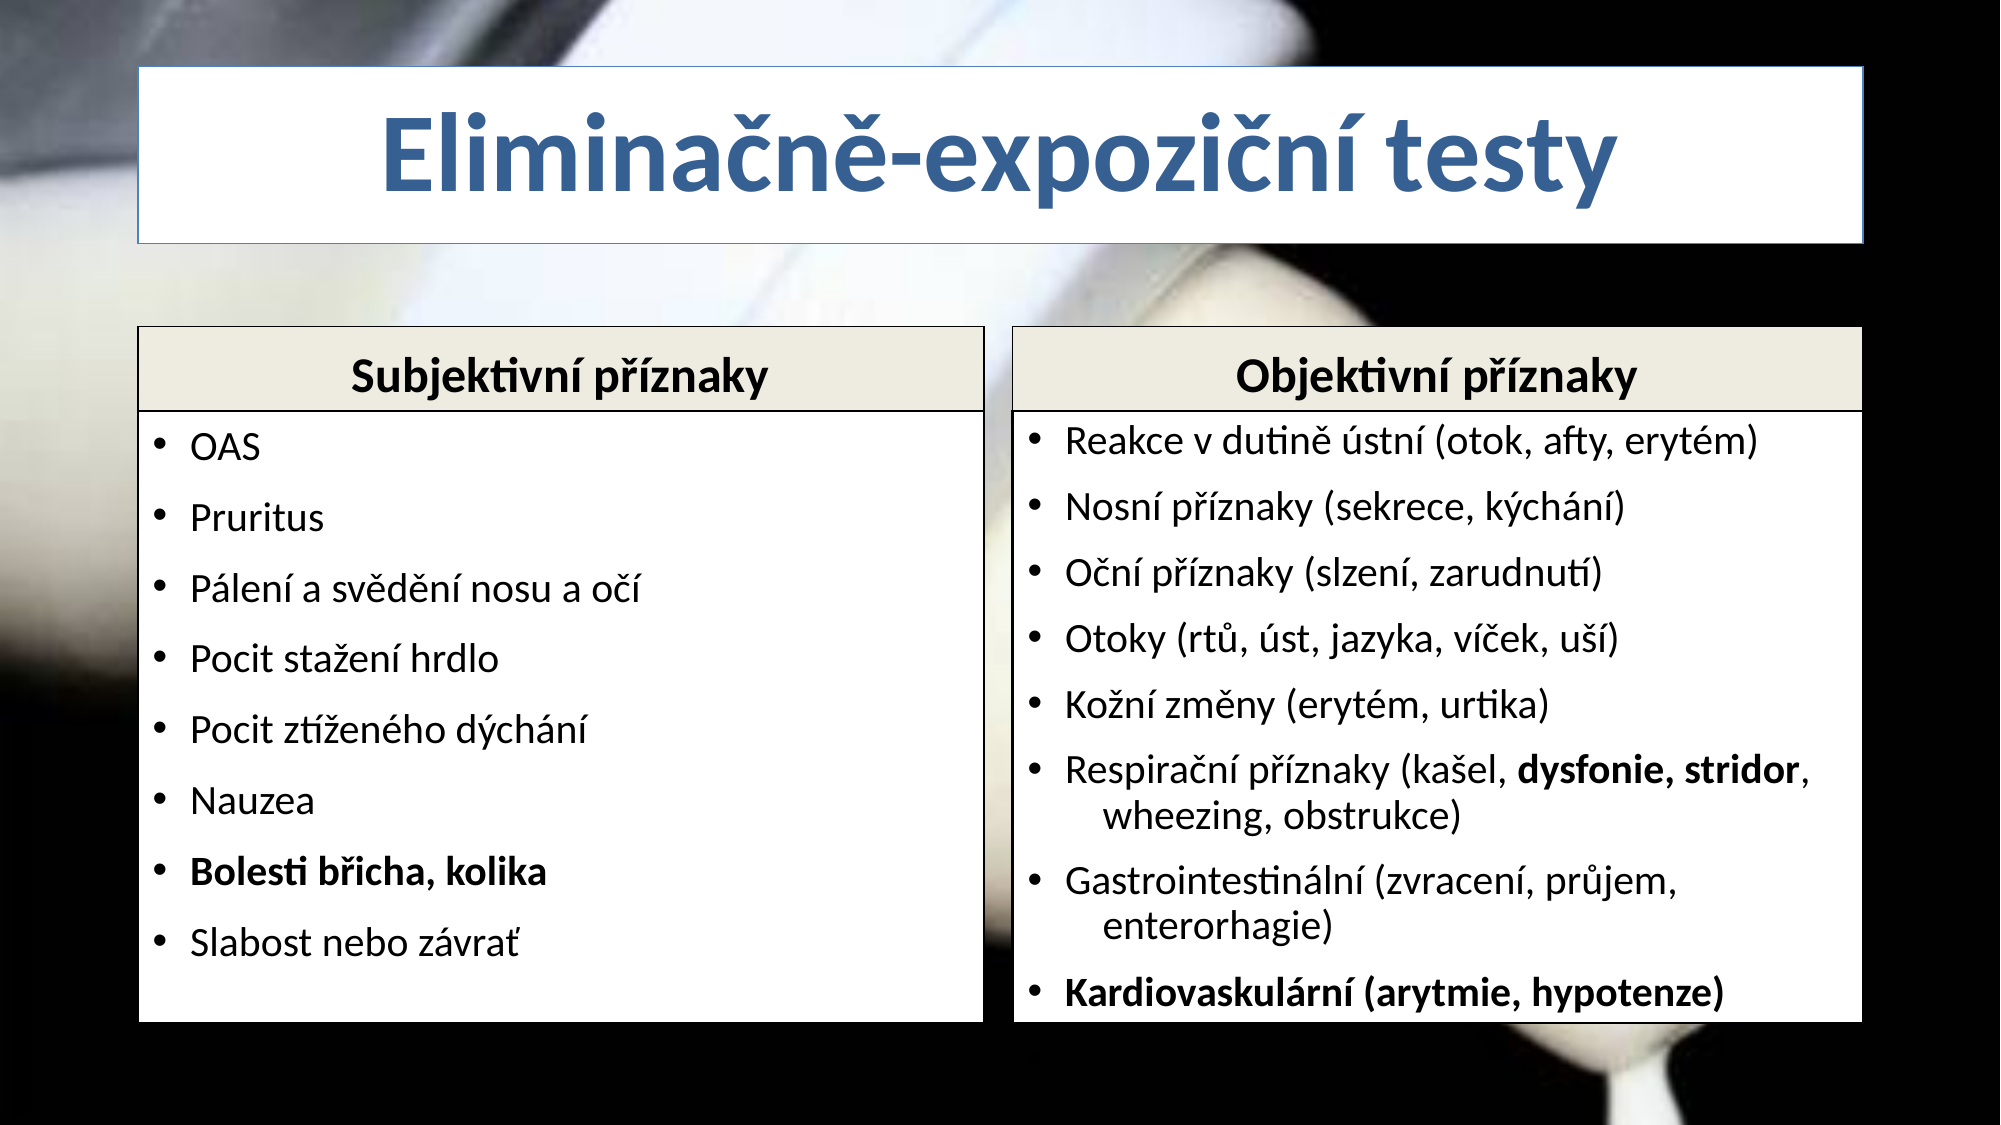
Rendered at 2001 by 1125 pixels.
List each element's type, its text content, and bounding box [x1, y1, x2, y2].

list Reakce v dutině ústní (otok, afty, erytém) Nosní příznaky (sekrece, kýchání) Oční příznaky (slzení, zarudnutí) Otoky (rtů, úst, jazyka, víček, uší) Kožní změny (erytém, urtika) Respirační příznaky (kašel, dysfonie, stridor, wheezing, obstrukce) Gastrointestinální (zvracení, průjem, enterorhagie) Kardiovaskulární (arytmie, hypotenze) [1012, 410, 1863, 1024]
picture [0, 0, 2000, 1125]
text_box Eliminačně-expoziční testy [137, 66, 1863, 244]
list Subjektivní příznaky [137, 326, 984, 410]
list Objektivní příznaky [1012, 326, 1863, 410]
list OAS Pruritus Pálení a svědění nosu a očí Pocit stažení hrdlo Pocit ztíženého dýchání Nauzea Bolesti břicha, kolika Slabost nebo závrať [137, 410, 984, 1024]
